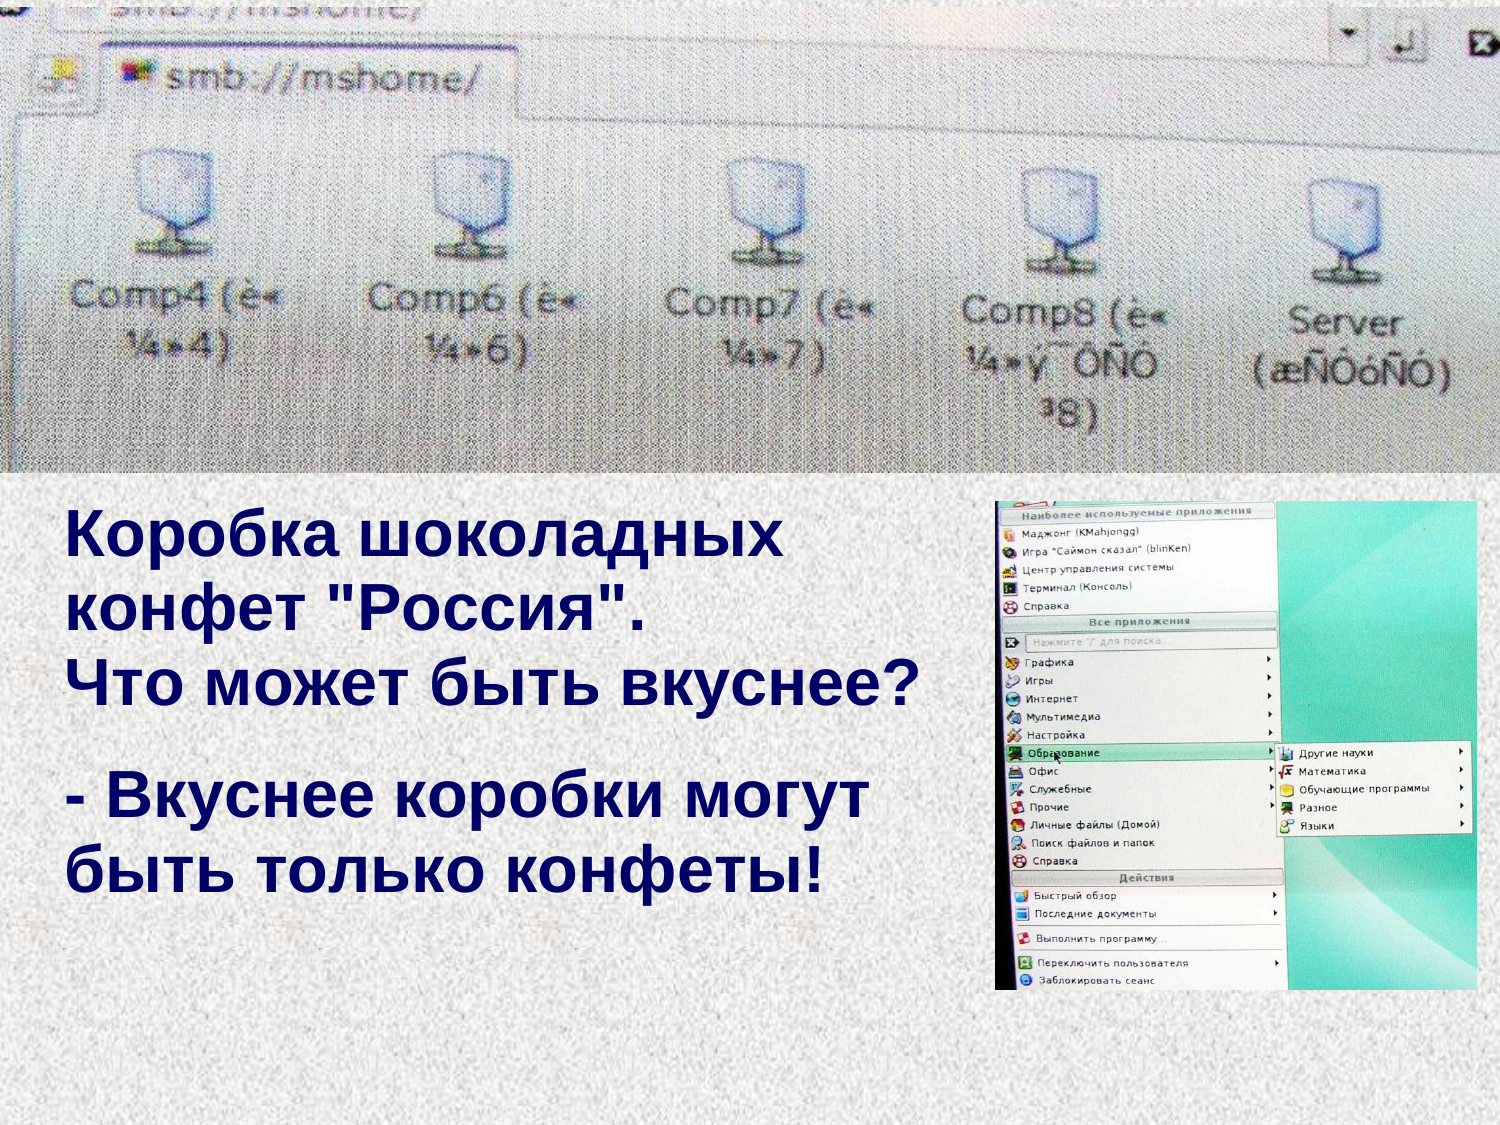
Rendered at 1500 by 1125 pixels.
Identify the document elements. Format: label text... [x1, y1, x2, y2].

picture [0, 0, 1500, 1125]
text_box Коробка шоколадных конфет "Россия". Что может быть вкуснее? - Вкуснее коробки могут быть только конфеты! [49, 487, 975, 915]
